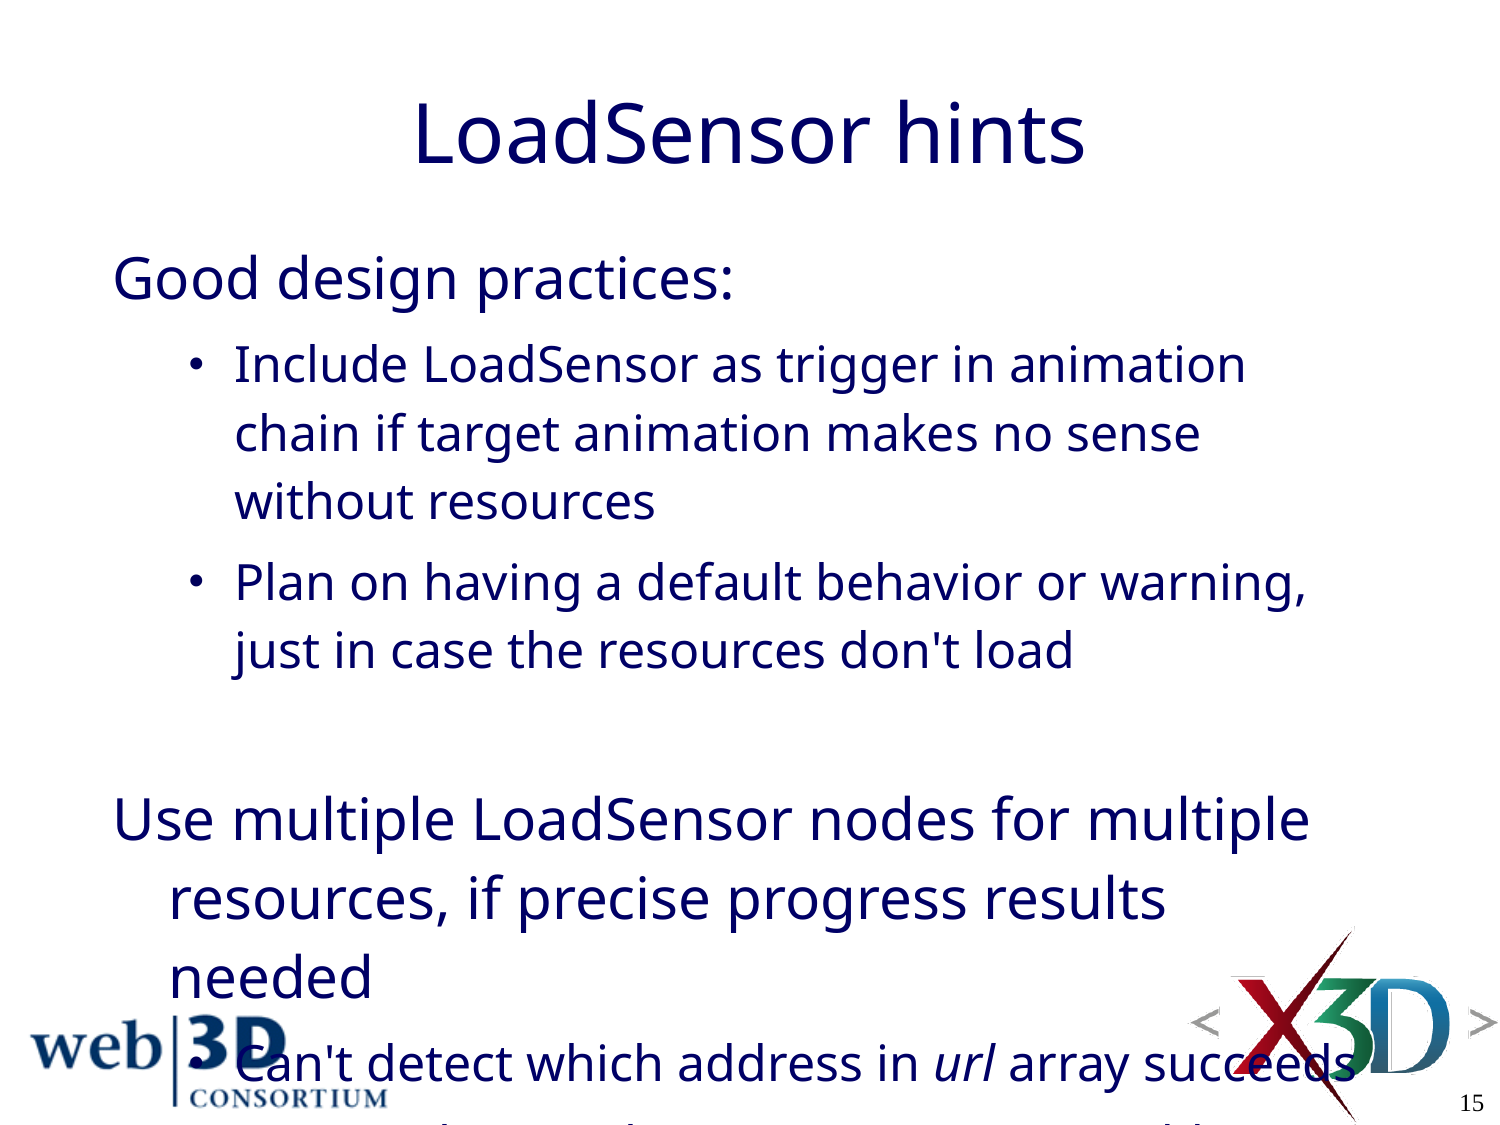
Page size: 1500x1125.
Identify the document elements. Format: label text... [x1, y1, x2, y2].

picture [404, 1057, 413, 1065]
title LoadSensor hints [112, 44, 1388, 218]
picture [12, 998, 413, 1118]
list Good design practices: Include LoadSensor as trigger in animation chain if target animation makes no sense without resources Plan on having a default behavior or warning, just in case the resources don't load Use multiple LoadSensor nodes for multiple resources, if precise progress results needed Can't detect which address in url array succeeds Can combine with Script to sequence addresses [112, 237, 1388, 986]
picture [404, 1068, 413, 1078]
picture [1187, 926, 1500, 1125]
